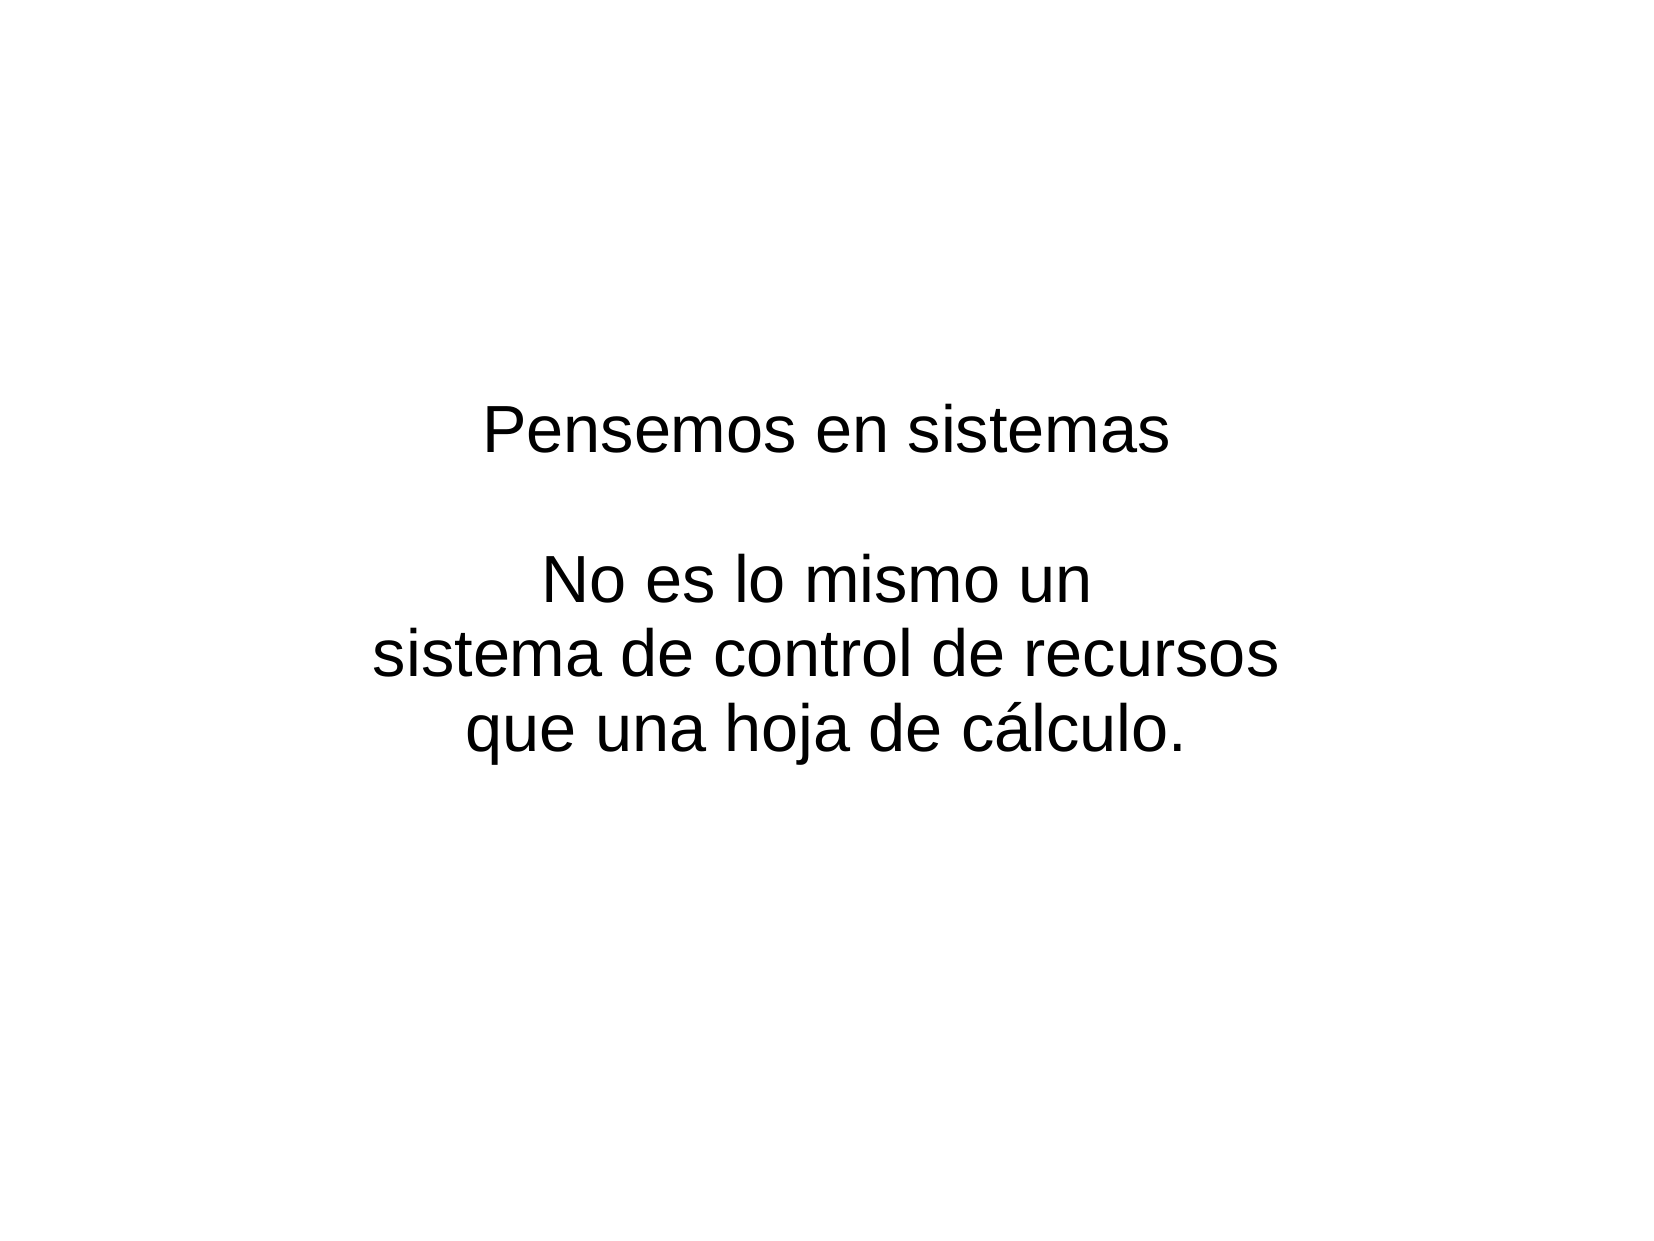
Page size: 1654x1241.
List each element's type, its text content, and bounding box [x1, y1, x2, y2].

subtitle Pensemos en sistemas No es lo mismo un sistema de control de recursos que una hoja de cálculo. [82, 49, 1571, 1109]
